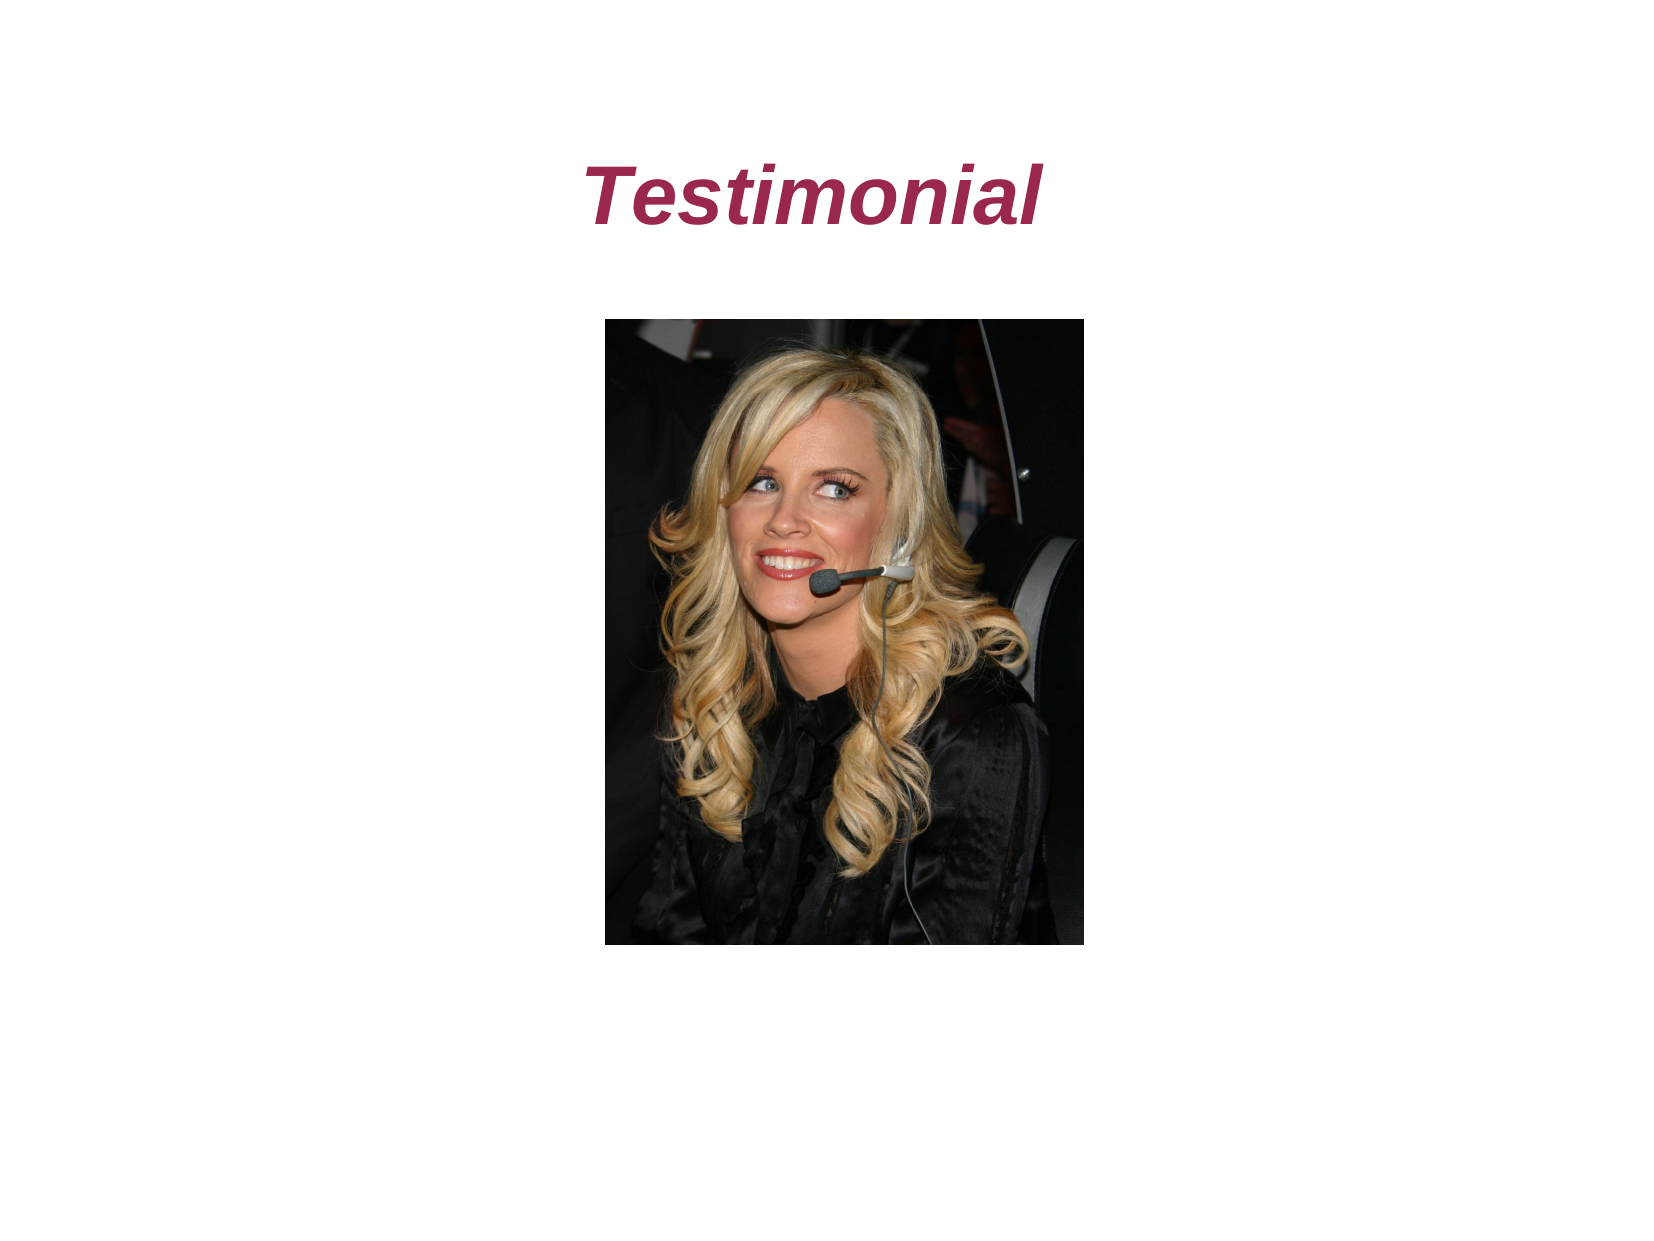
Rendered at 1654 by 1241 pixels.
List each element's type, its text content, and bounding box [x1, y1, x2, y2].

picture [605, 319, 1084, 945]
title Testimonial [118, 112, 1506, 281]
